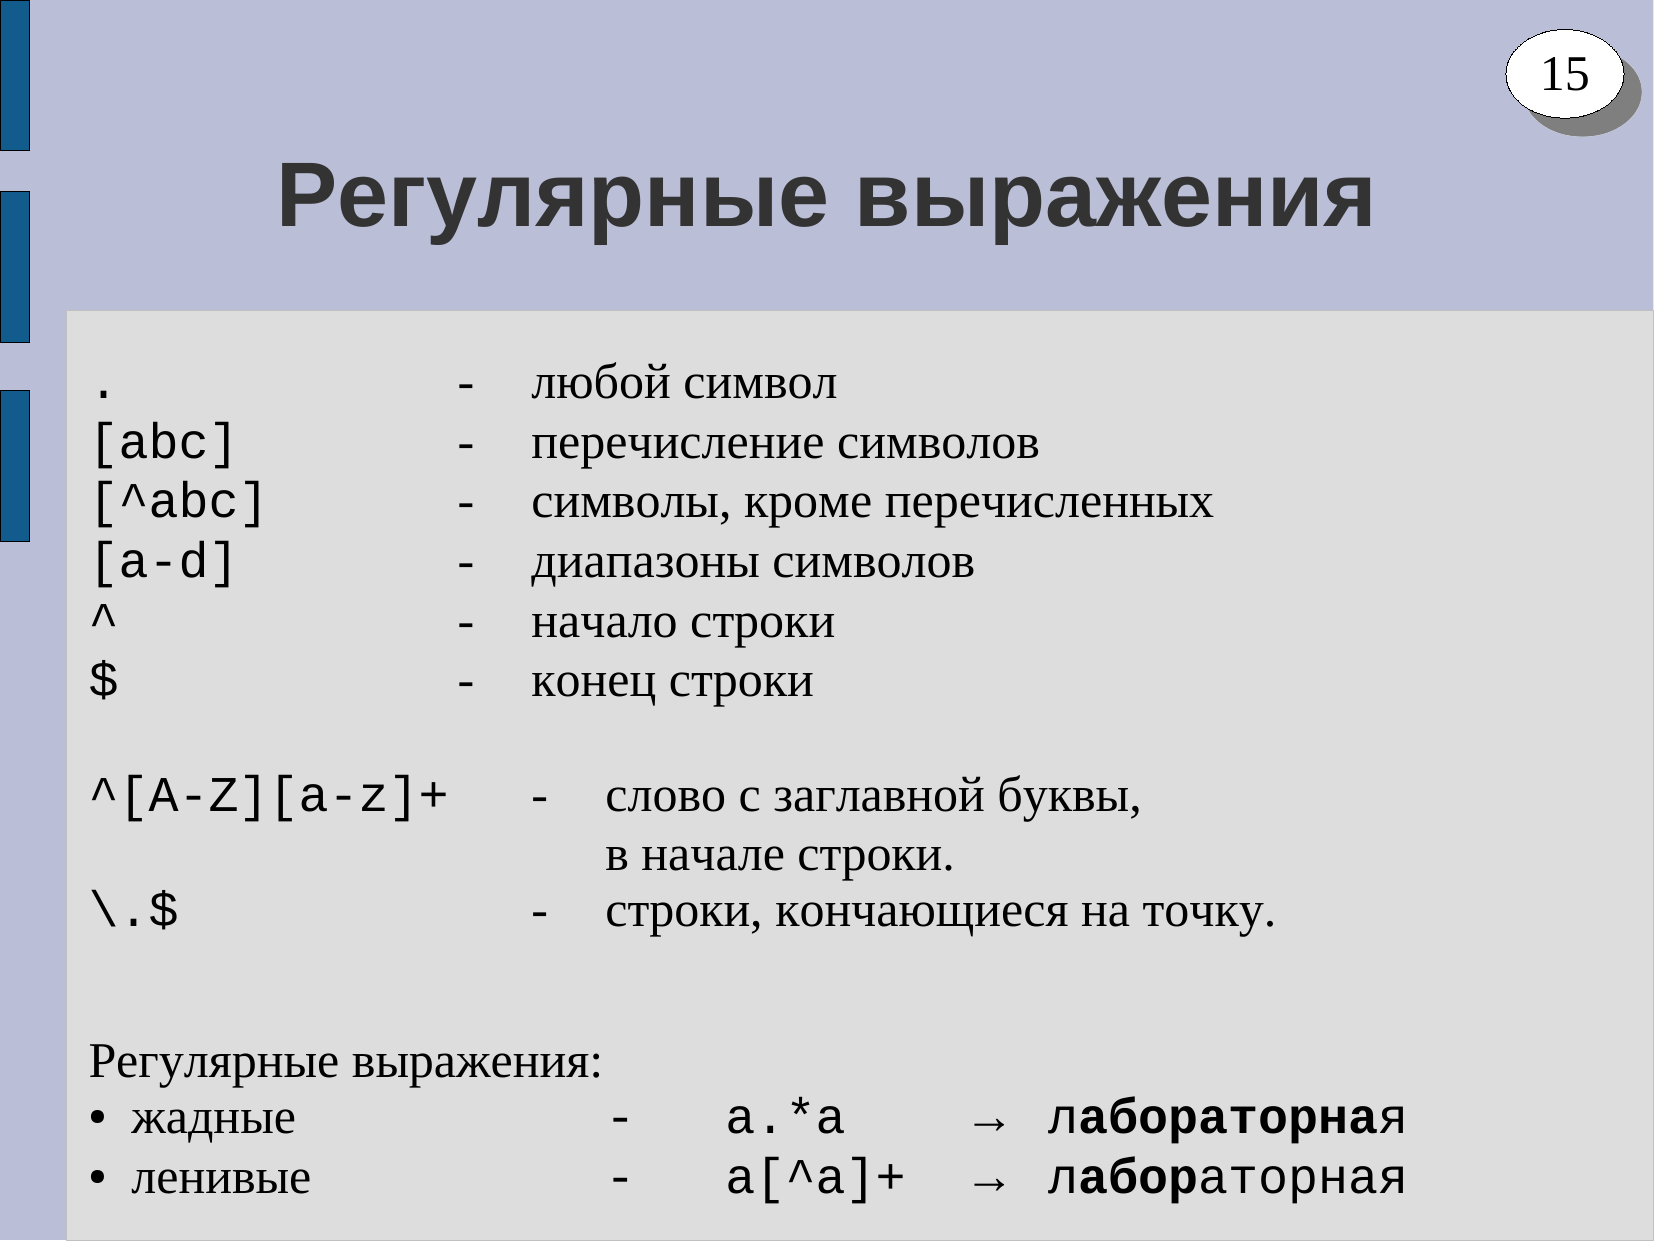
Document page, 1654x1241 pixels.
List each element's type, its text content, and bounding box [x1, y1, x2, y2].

text_box Регулярные выражения: жадные - а.*а → лабораторная ленивые - а[^а]+ → лабораторная [88, 1033, 1625, 1241]
text_box 15 [1505, 29, 1625, 119]
title Регулярные выражения [121, 91, 1534, 299]
text_box . - любой символ [abc] - перечисление символов [^abc] - символы, кроме перечисленных [a-d] - диапазоны символов ^ - начало строки $ - конец строки ^[A-Z][a-z]+ - слово с заглавной буквы, в начале строки. \.$ - строки, кончающиеся на точку. [88, 354, 1277, 1018]
